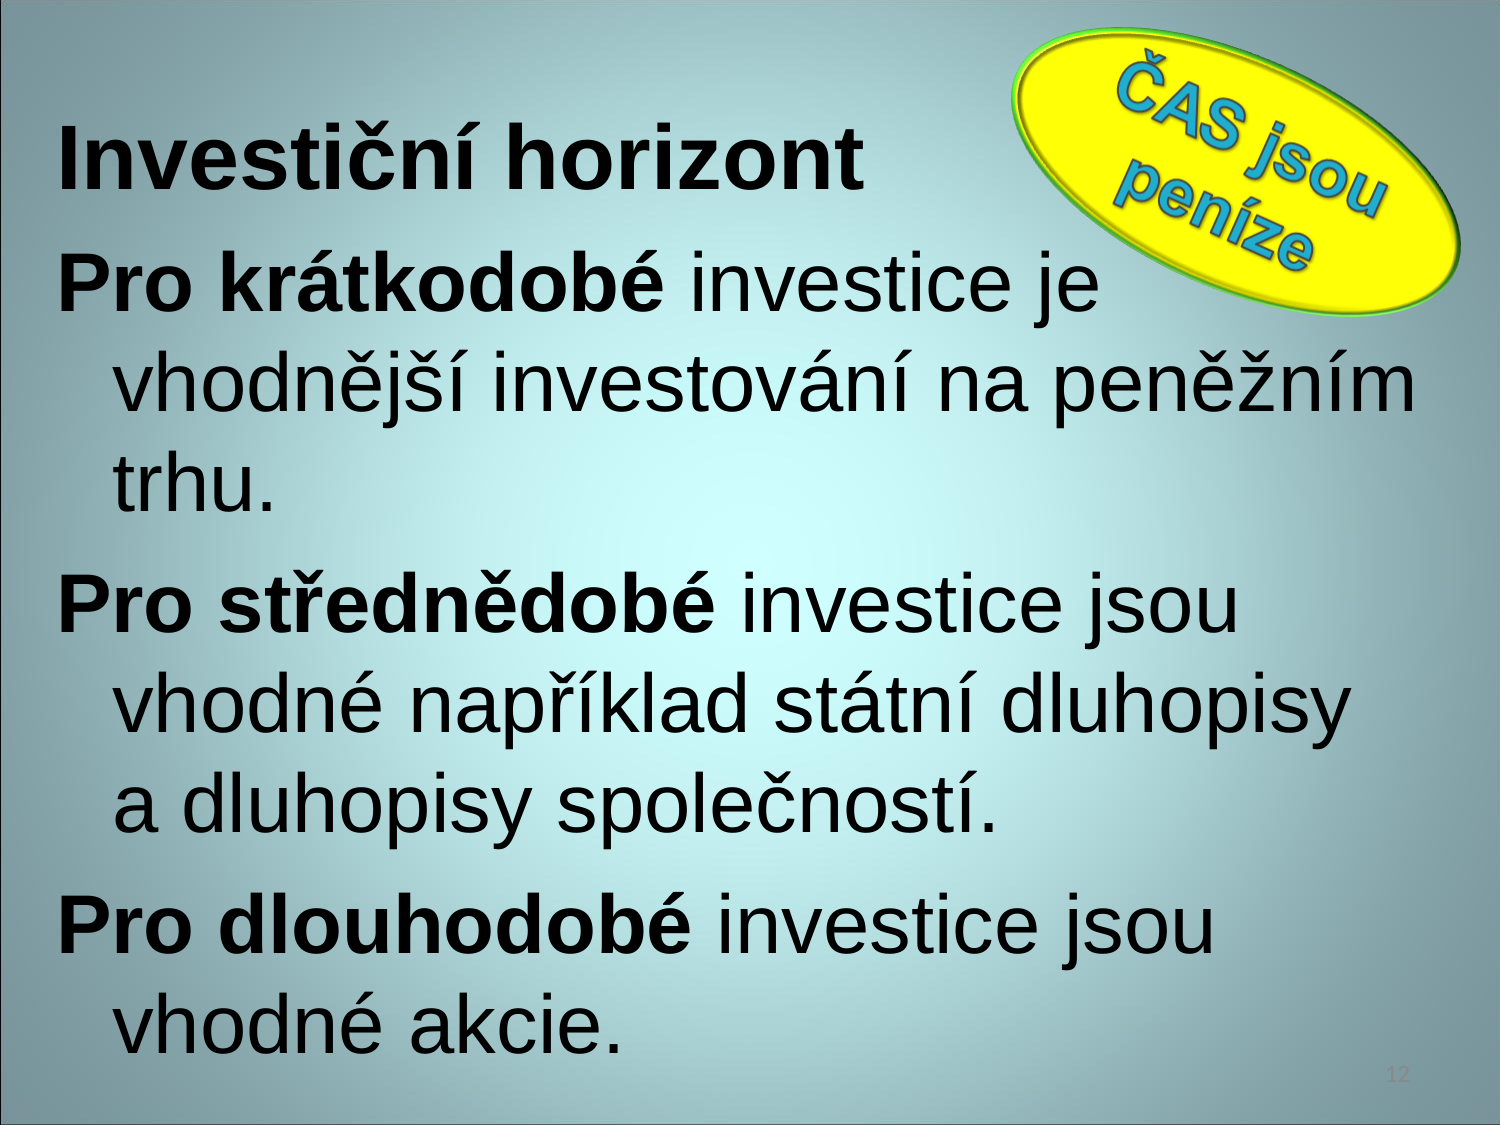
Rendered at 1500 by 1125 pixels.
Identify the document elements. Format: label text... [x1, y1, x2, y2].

text_box <číslo> [1074, 1042, 1426, 1103]
picture [0, 0, 1500, 1125]
list Investiční horizont Pro krátkodobé investice je vhodnější investování na peněžním trhu. Pro střednědobé investice jsou vhodné například státní dluhopisy a dluhopisy společností. Pro dlouhodobé investice jsou vhodné akcie. [41, 90, 1471, 1125]
